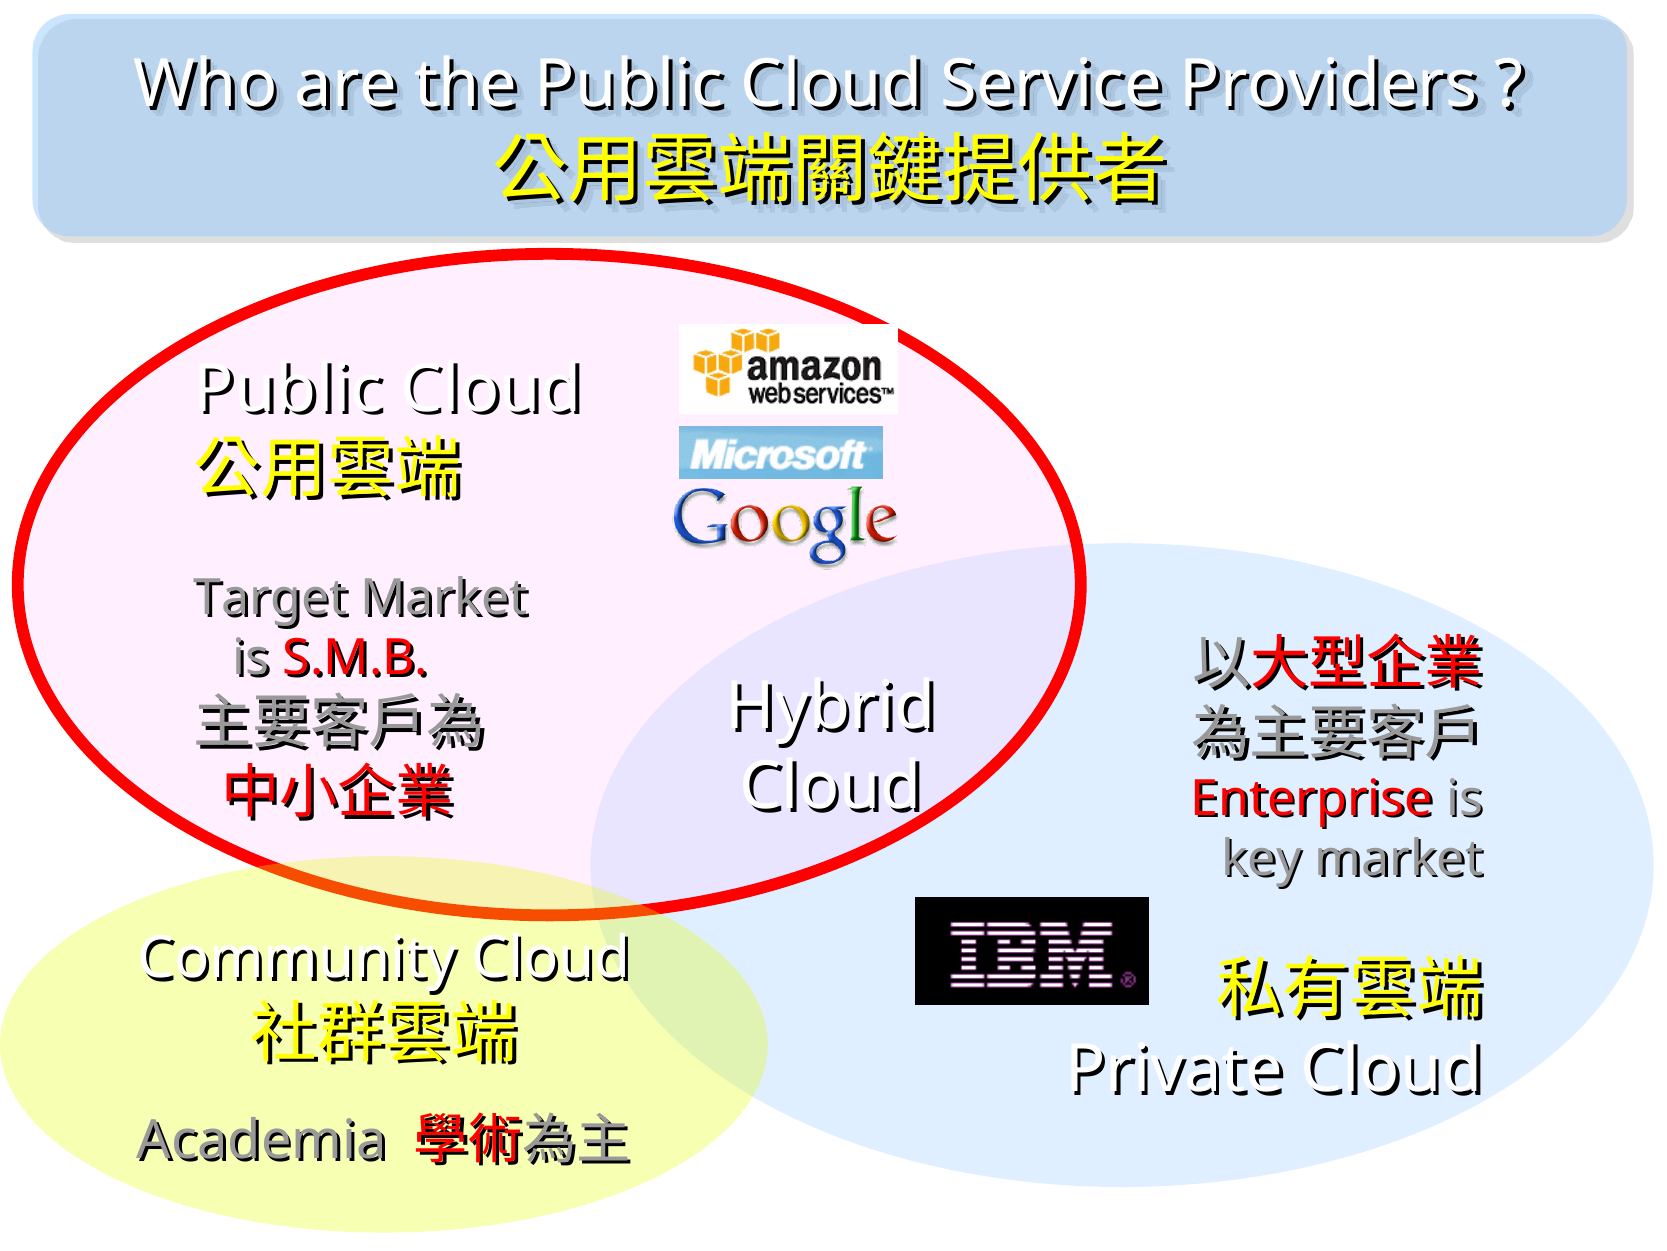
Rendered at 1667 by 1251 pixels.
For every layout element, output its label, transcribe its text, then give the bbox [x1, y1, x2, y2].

text_box Community Cloud 社群雲端 Academia 學術為主 [0, 856, 768, 1233]
text_box Public Cloud 公用雲端 Target Market is S.M.B. 主要客戶為 中小企業 [17, 253, 1081, 909]
picture [679, 324, 898, 414]
text_box Who are the Public Cloud Service Providers ? 公用雲端關鍵提供者 [32, 14, 1628, 237]
picture [679, 426, 883, 479]
picture [915, 897, 1149, 1005]
picture [667, 484, 904, 571]
text_box 以大型企業 為主要客戶 Enterprise is key market 私有雲端 Private Cloud [653, 543, 1654, 1188]
text_box Hybrid Cloud [569, 654, 1093, 830]
